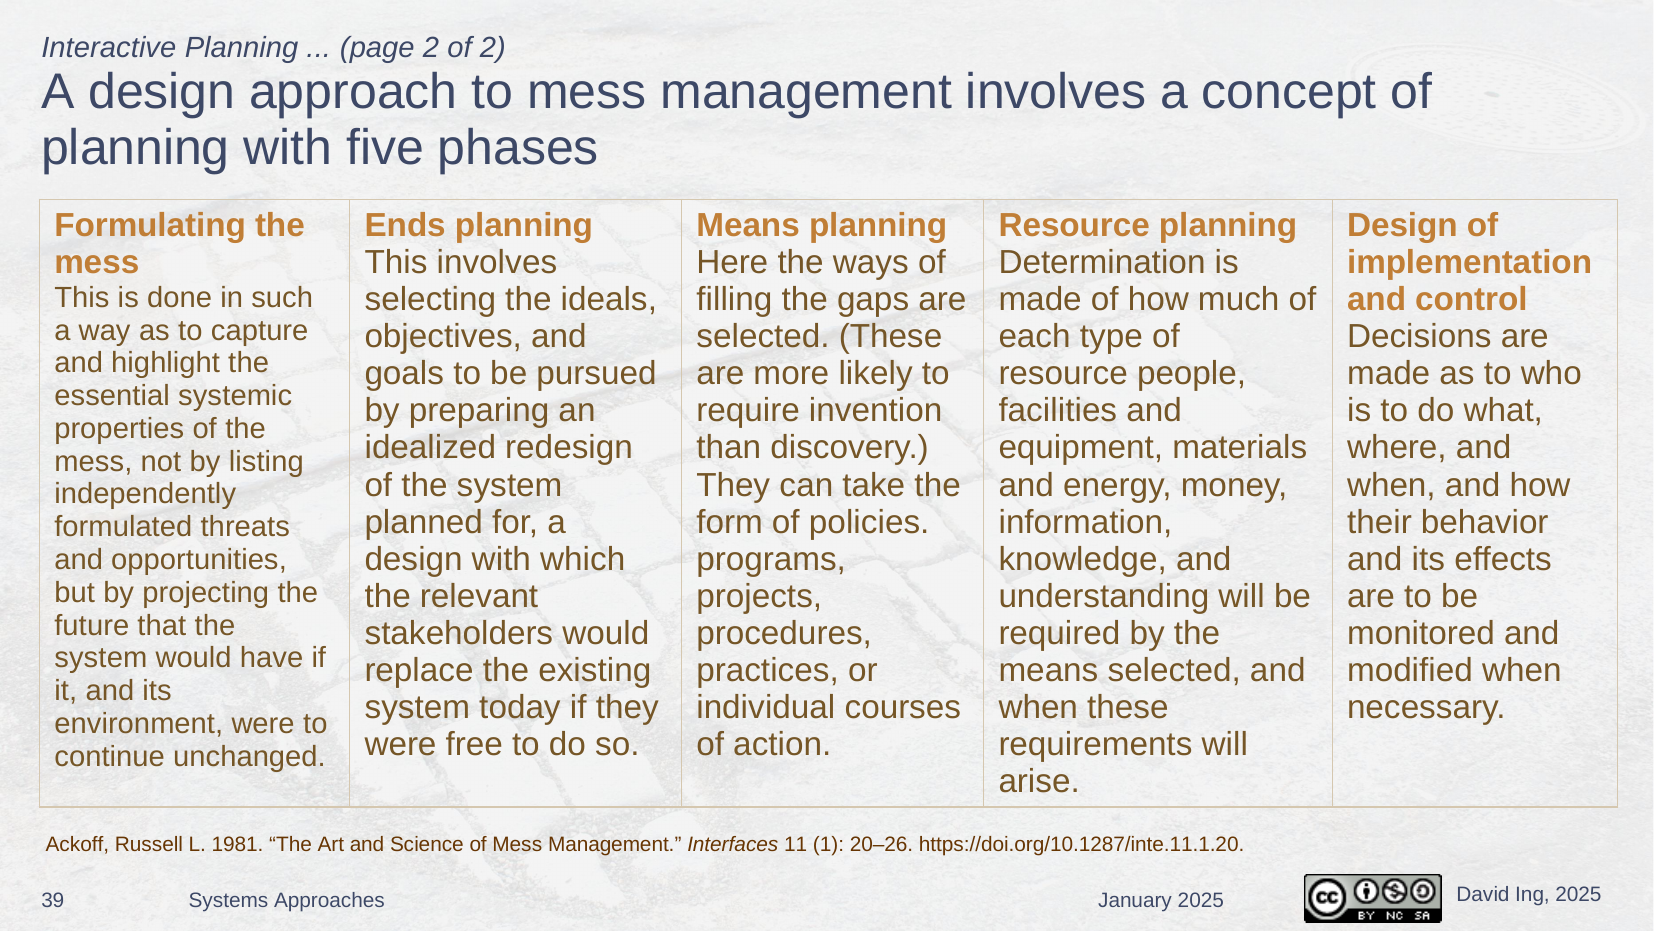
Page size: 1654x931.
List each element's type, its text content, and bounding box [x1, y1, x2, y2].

table_header Design of implementation and control Decisions are made as to who is to do what, where, and when, and how their behavior and its effects are to be monitored and modified when necessary. [1333, 200, 1617, 806]
table_header Ends planning This involves selecting the ideals, objectives, and goals to be pursued by preparing an idealized redesign of the system planned for, a design with which the relevant stakeholders would replace the existing system today if they were free to do so. [350, 200, 681, 806]
table_header Resource planning Determination is made of how much of each type of resource people, facilities and equipment, materials and energy, money, information, knowledge, and understanding will be required by the means selected, and when these requirements will arise. [984, 200, 1332, 806]
text_box Ackoff, Russell L. 1981. “The Art and Science of Mess Management.” Interfaces 11 (1): 20–26. https://doi.org/10.1287/inte.11.1.20. [30, 825, 1363, 864]
picture [0, 0, 1654, 931]
table_header Means planning Here the ways of filling the gaps are selected. (These are more likely to require invention than discovery.) They can take the form of policies. programs, projects, procedures, practices, or individual courses of action. [682, 200, 983, 806]
table_header Formulating the mess This is done in such a way as to capture and highlight the essential systemic properties of the mess, not by listing independently formulated threats and opportunities, but by projecting the future that the system would have if it, and its environment, were to continue unchanged. [40, 200, 349, 806]
title Interactive Planning ... (page 2 of 2) A design approach to mess management involves a concept of planning with five phases [41, 30, 1613, 176]
